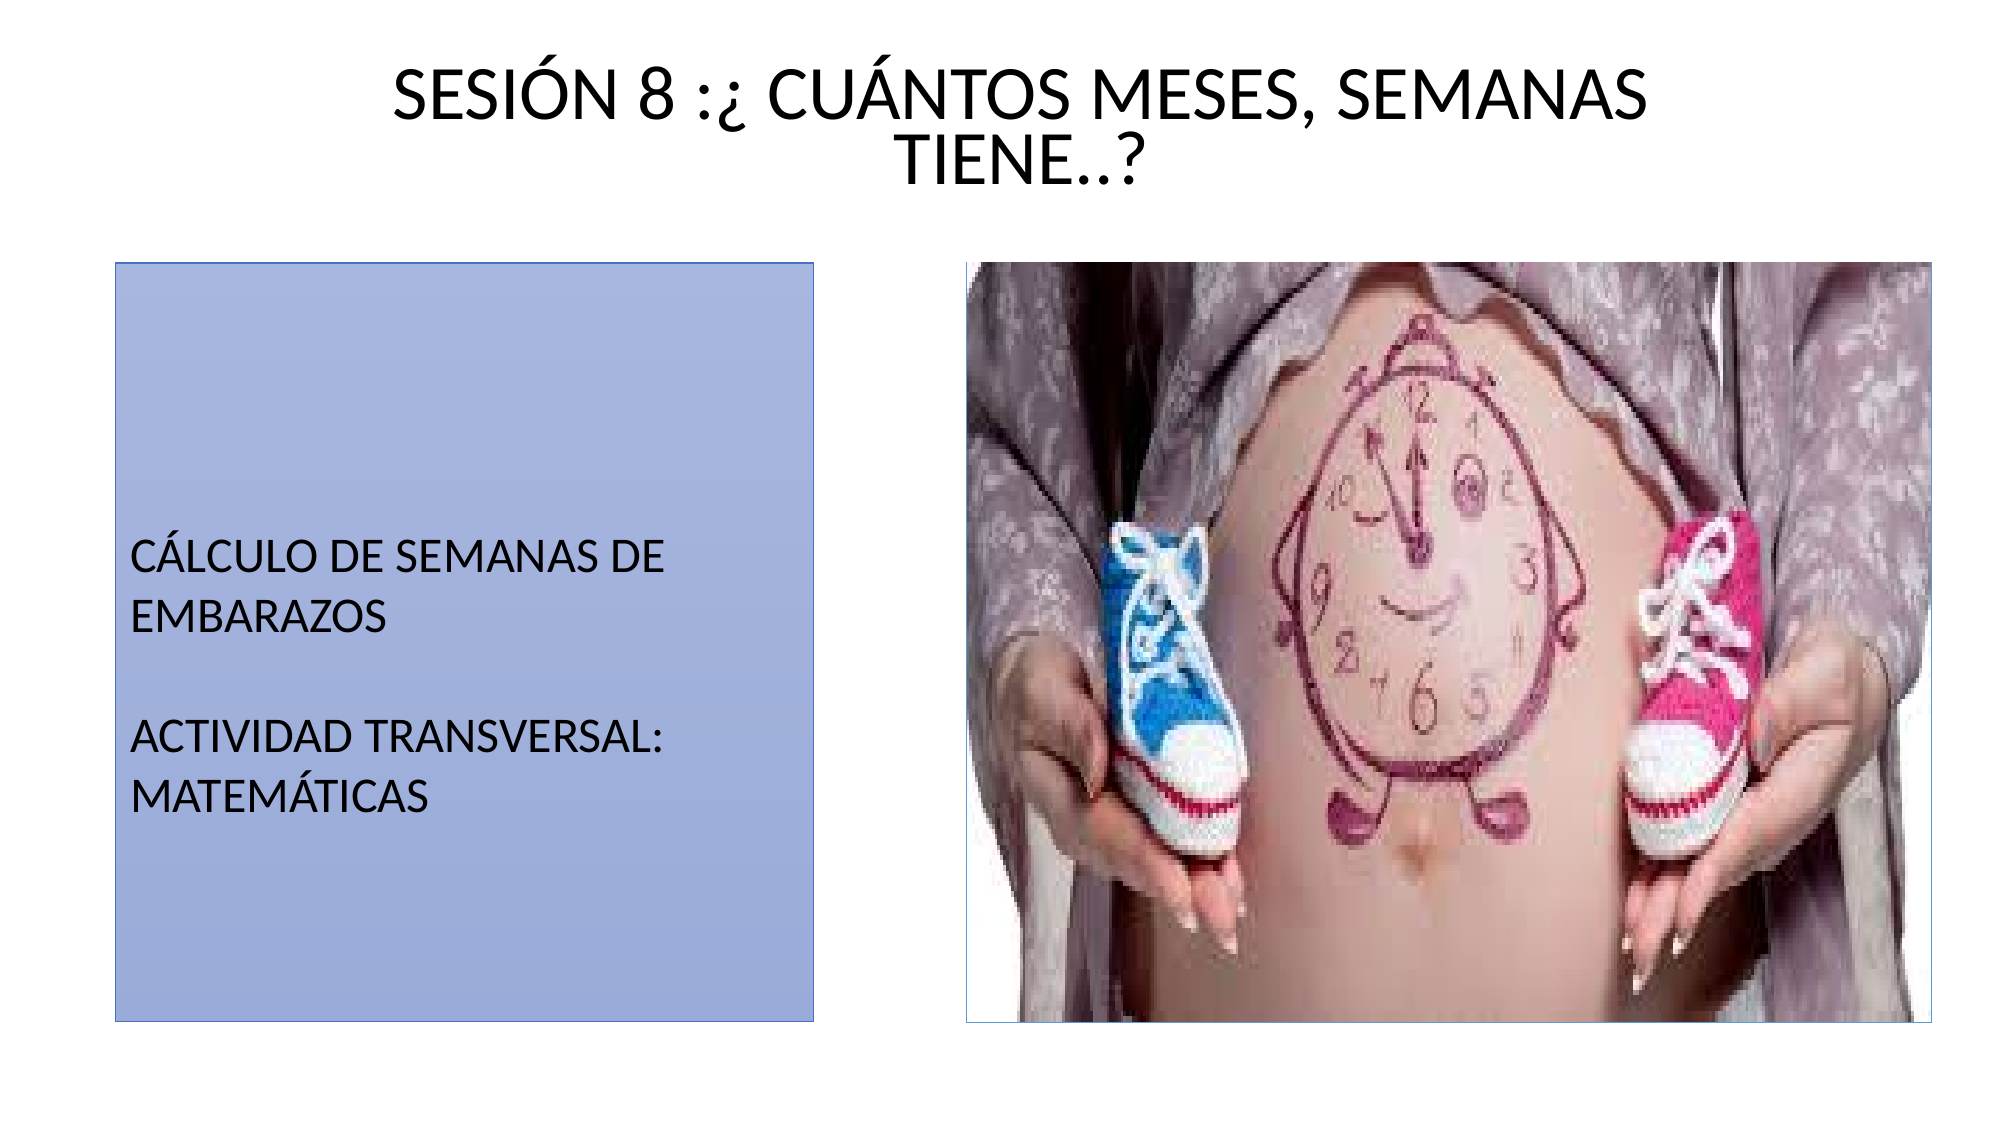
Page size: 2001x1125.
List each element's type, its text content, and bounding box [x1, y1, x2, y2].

picture [967, 263, 1931, 1022]
text_box CÁLCULO DE SEMANAS DE EMBARAZOS ACTIVIDAD TRANSVERSAL: MATEMÁTICAS [115, 263, 813, 1022]
subtitle SESIÓN 8 :¿ CUÁNTOS MESES, SEMANAS TIENE..? [271, 60, 1772, 218]
